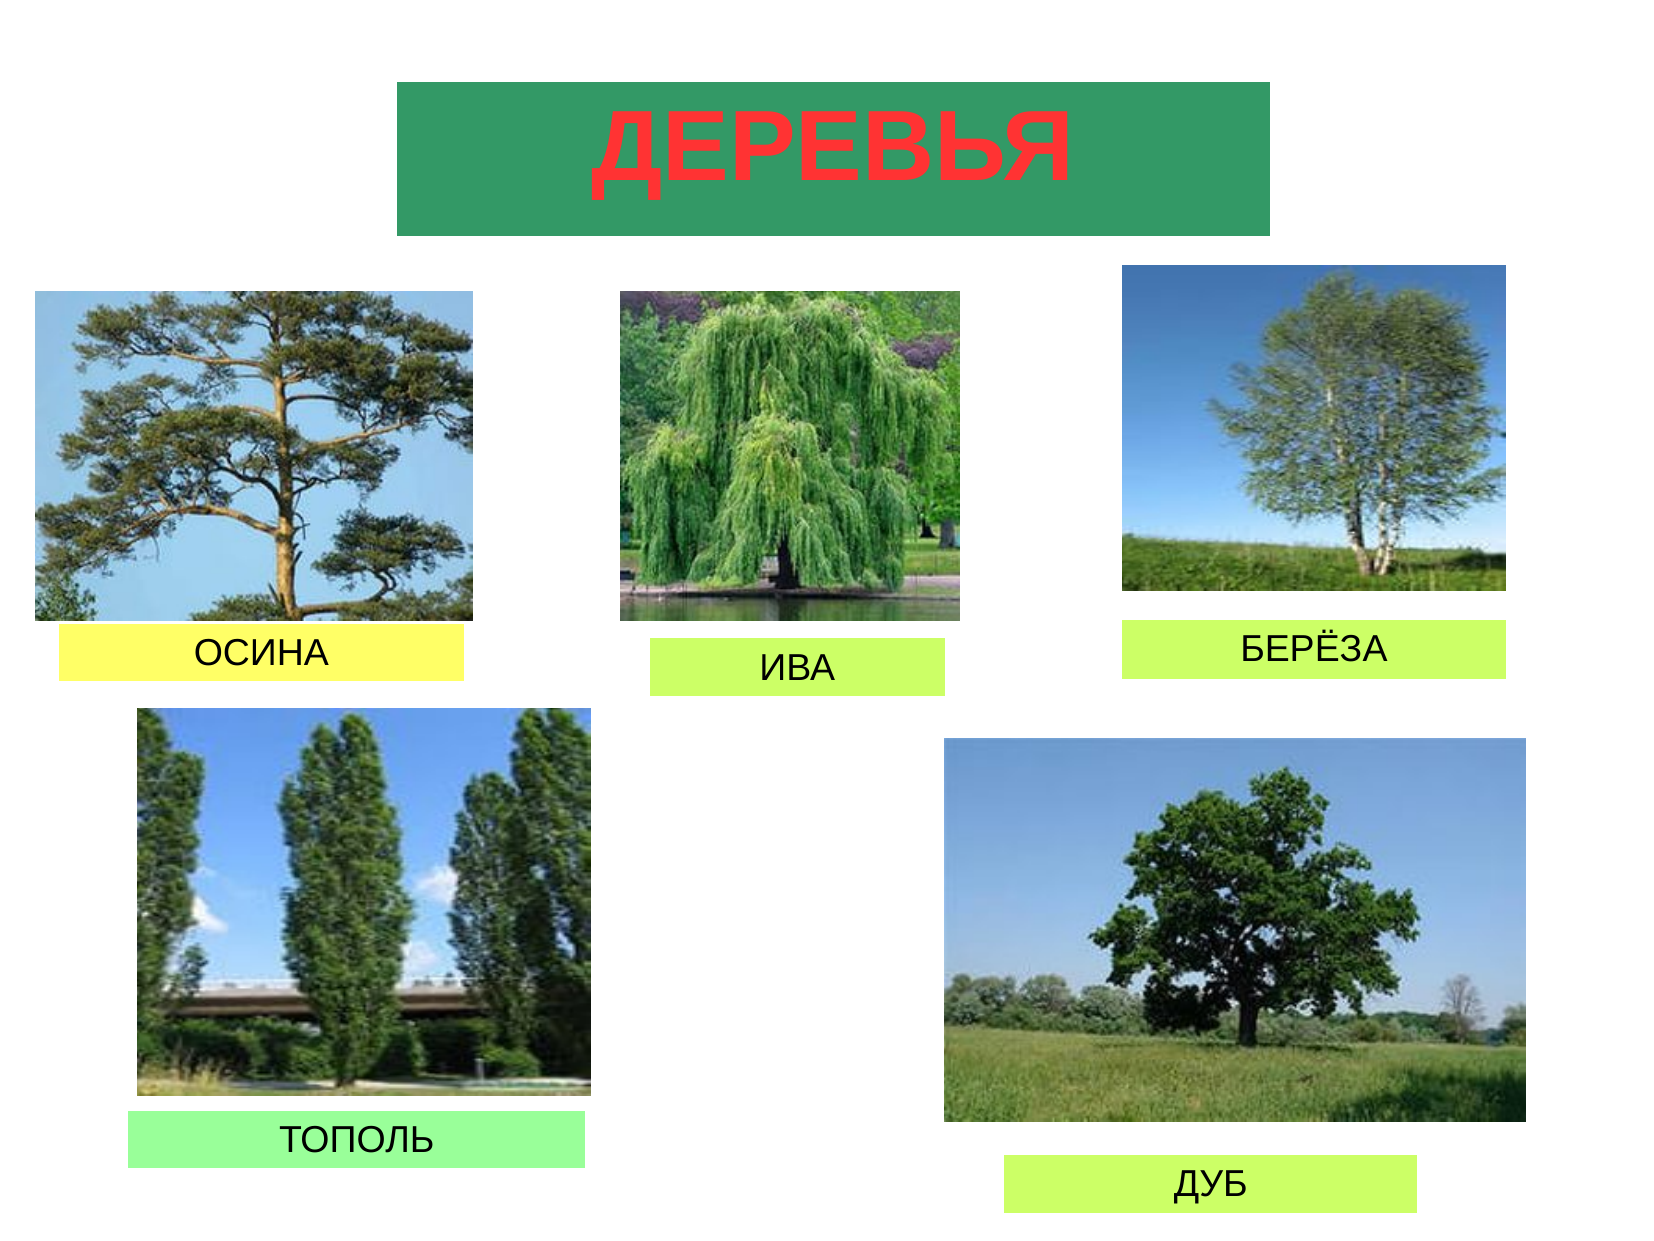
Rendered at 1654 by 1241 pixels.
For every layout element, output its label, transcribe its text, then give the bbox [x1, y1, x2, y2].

table_header БЕРЁЗА [1122, 620, 1506, 679]
table_header ДЕРЕВЬЯ [397, 82, 1270, 236]
picture [1122, 265, 1506, 591]
table_header ОСИНА [59, 624, 464, 681]
table_header ИВА [650, 638, 945, 696]
picture [35, 291, 473, 621]
table_header ДУБ [1004, 1155, 1417, 1213]
picture [944, 738, 1526, 1123]
picture [137, 708, 591, 1096]
picture [620, 291, 960, 621]
table_header ТОПОЛЬ [128, 1111, 585, 1168]
